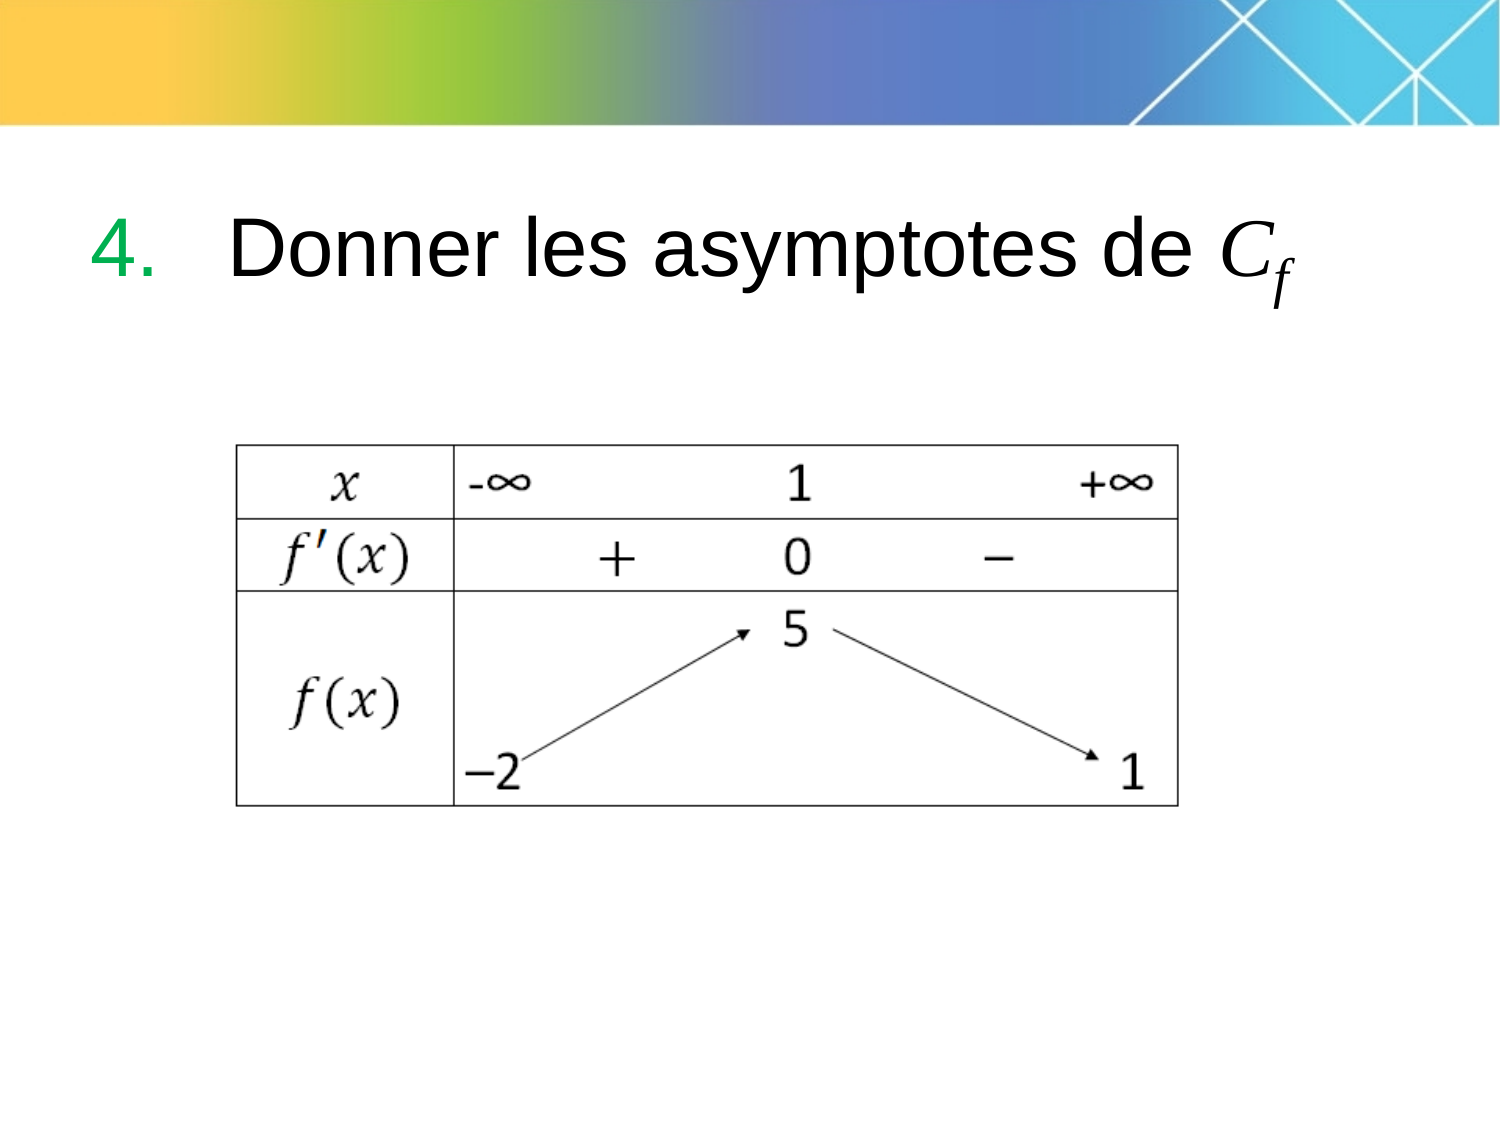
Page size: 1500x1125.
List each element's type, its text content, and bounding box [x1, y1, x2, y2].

text_box Donner les asymptotes de Cf [75, 164, 1500, 338]
picture [222, 429, 1193, 821]
picture [0, 0, 1500, 127]
